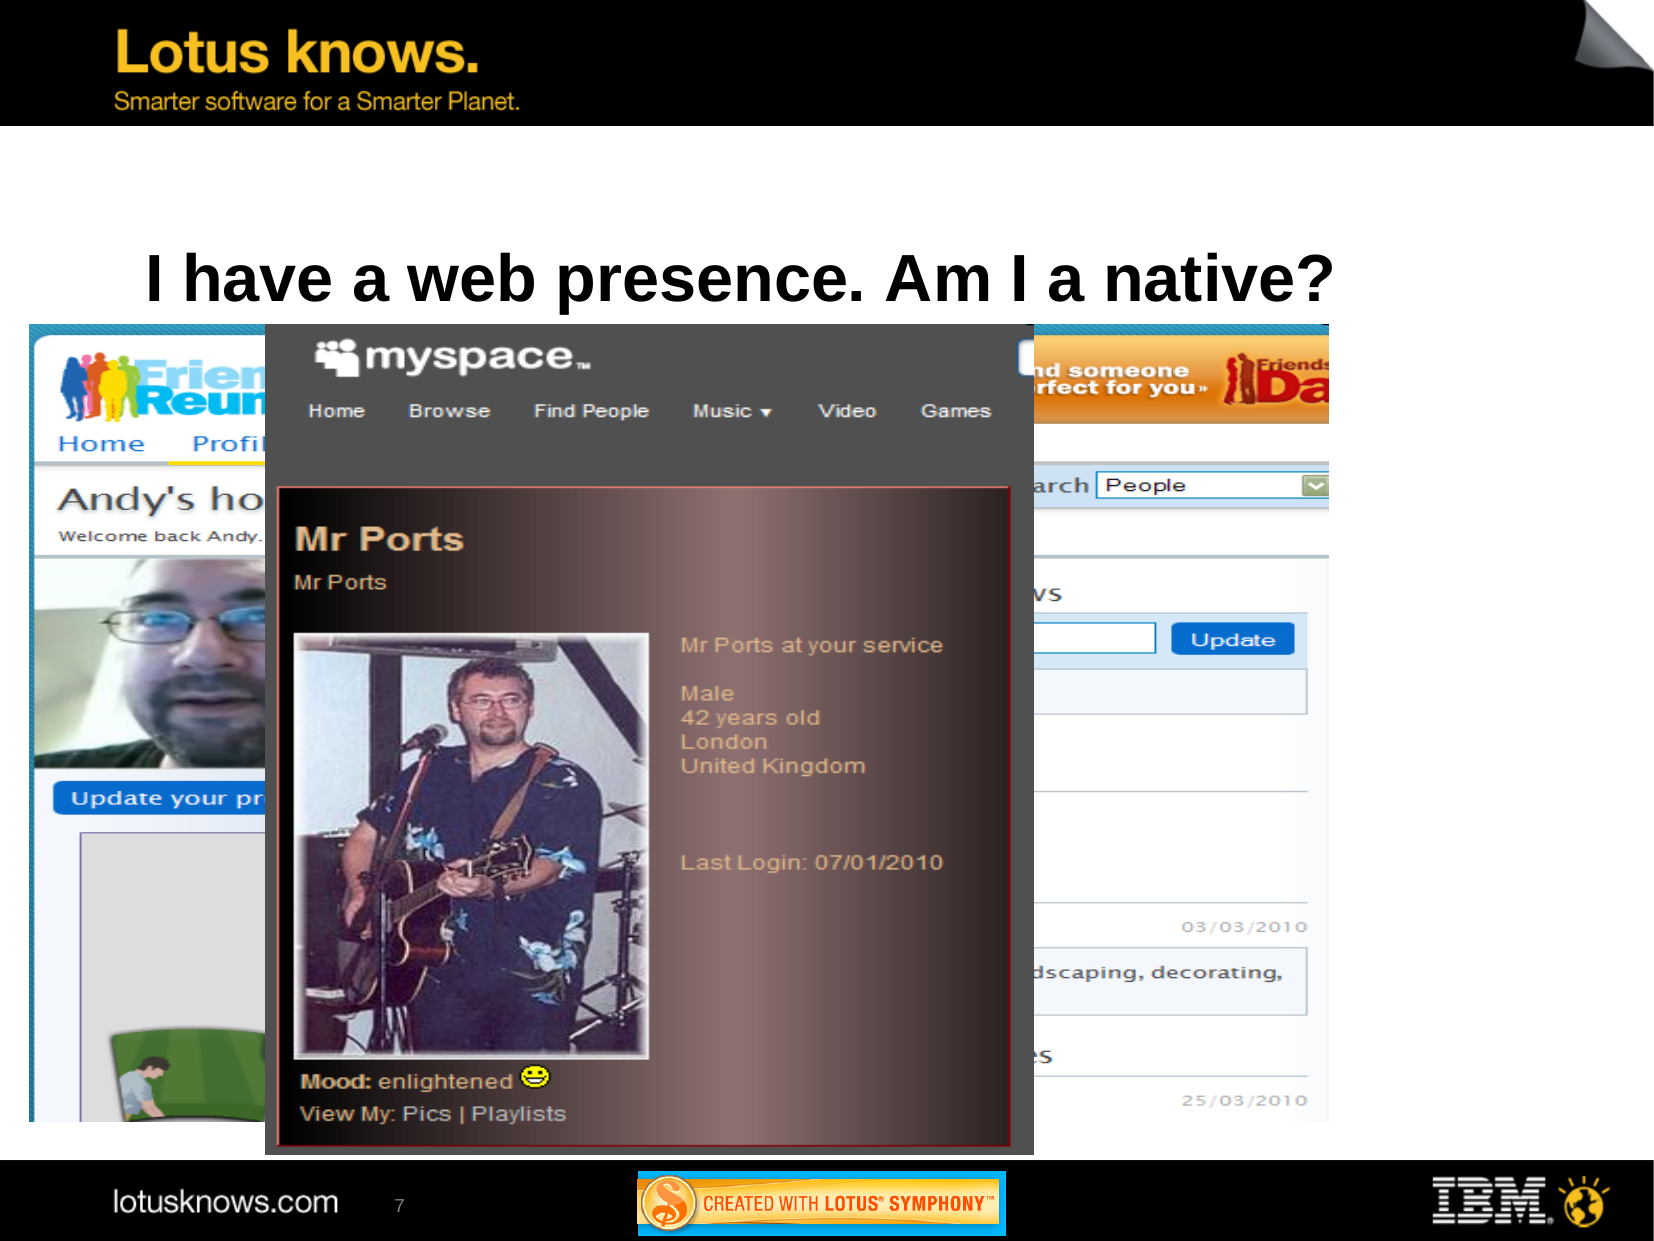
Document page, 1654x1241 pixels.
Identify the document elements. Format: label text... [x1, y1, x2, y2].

picture [0, 1160, 1654, 1241]
title I have a web presence. Am I a native? [145, 144, 1513, 316]
picture [29, 324, 1329, 1155]
picture [0, 0, 1654, 126]
